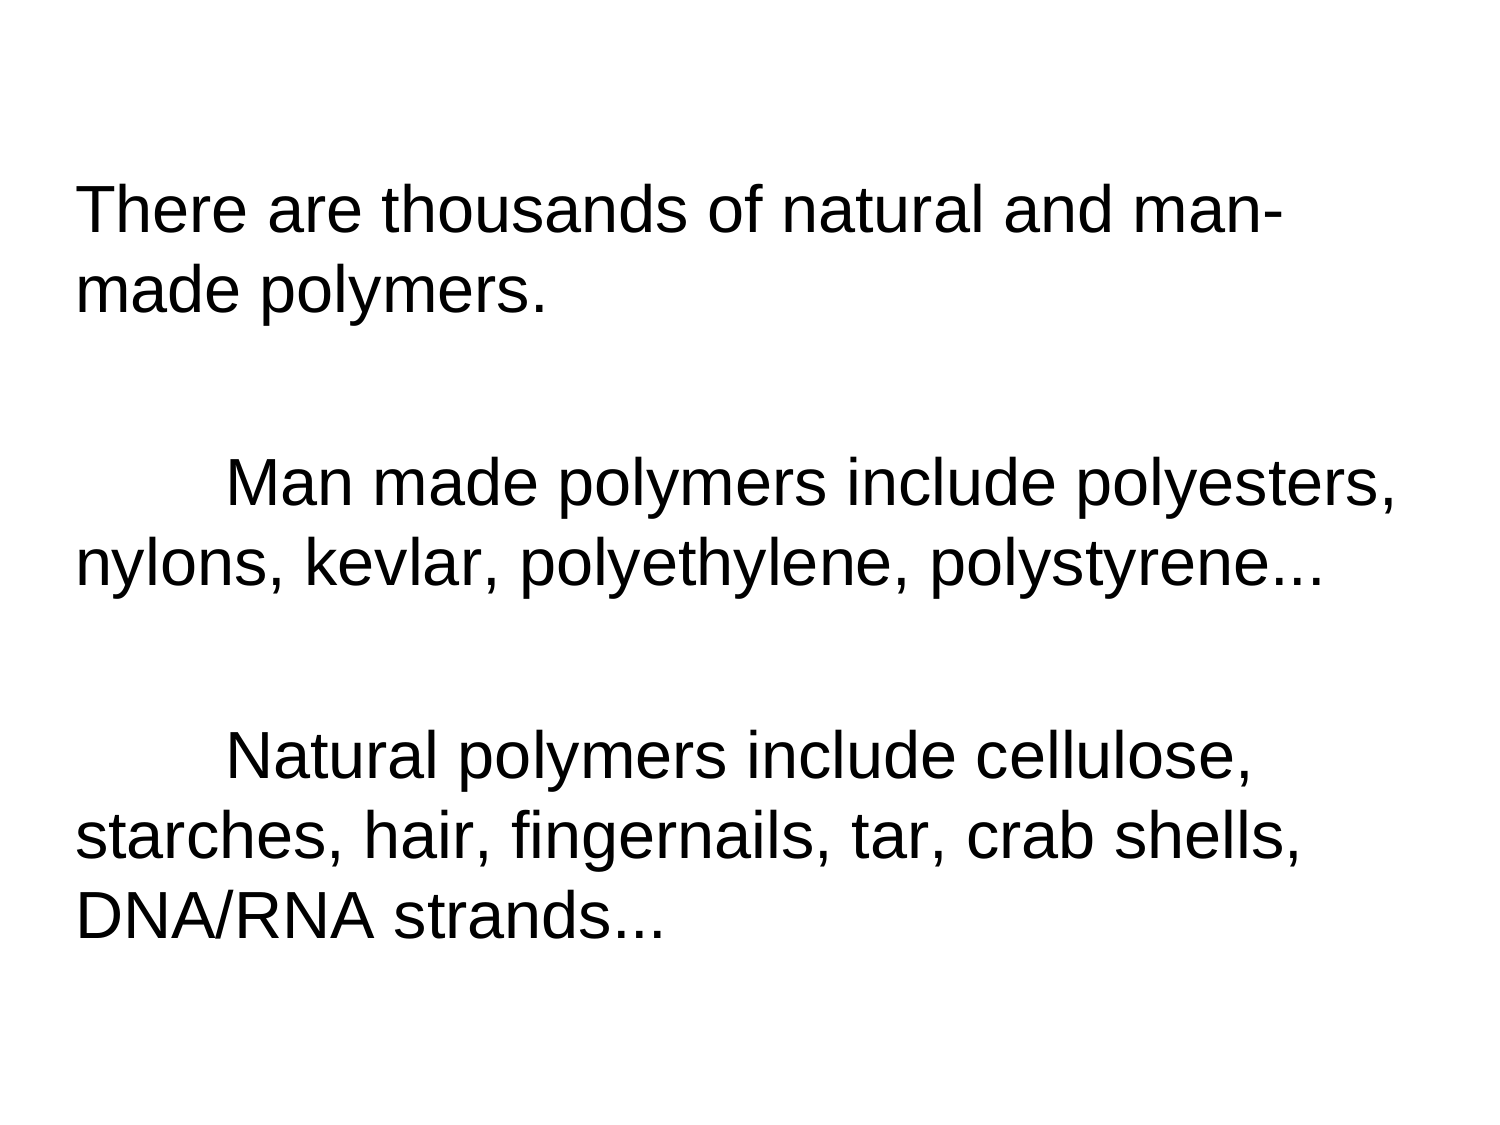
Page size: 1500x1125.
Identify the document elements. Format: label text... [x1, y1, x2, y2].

subtitle There are thousands of natural and man-made polymers. Man made polymers include polyesters, nylons, kevlar, polyethylene, polystyrene... Natural polymers include cellulose, starches, hair, fingernails, tar, crab shells, DNA/RNA strands... [75, 37, 1426, 1081]
